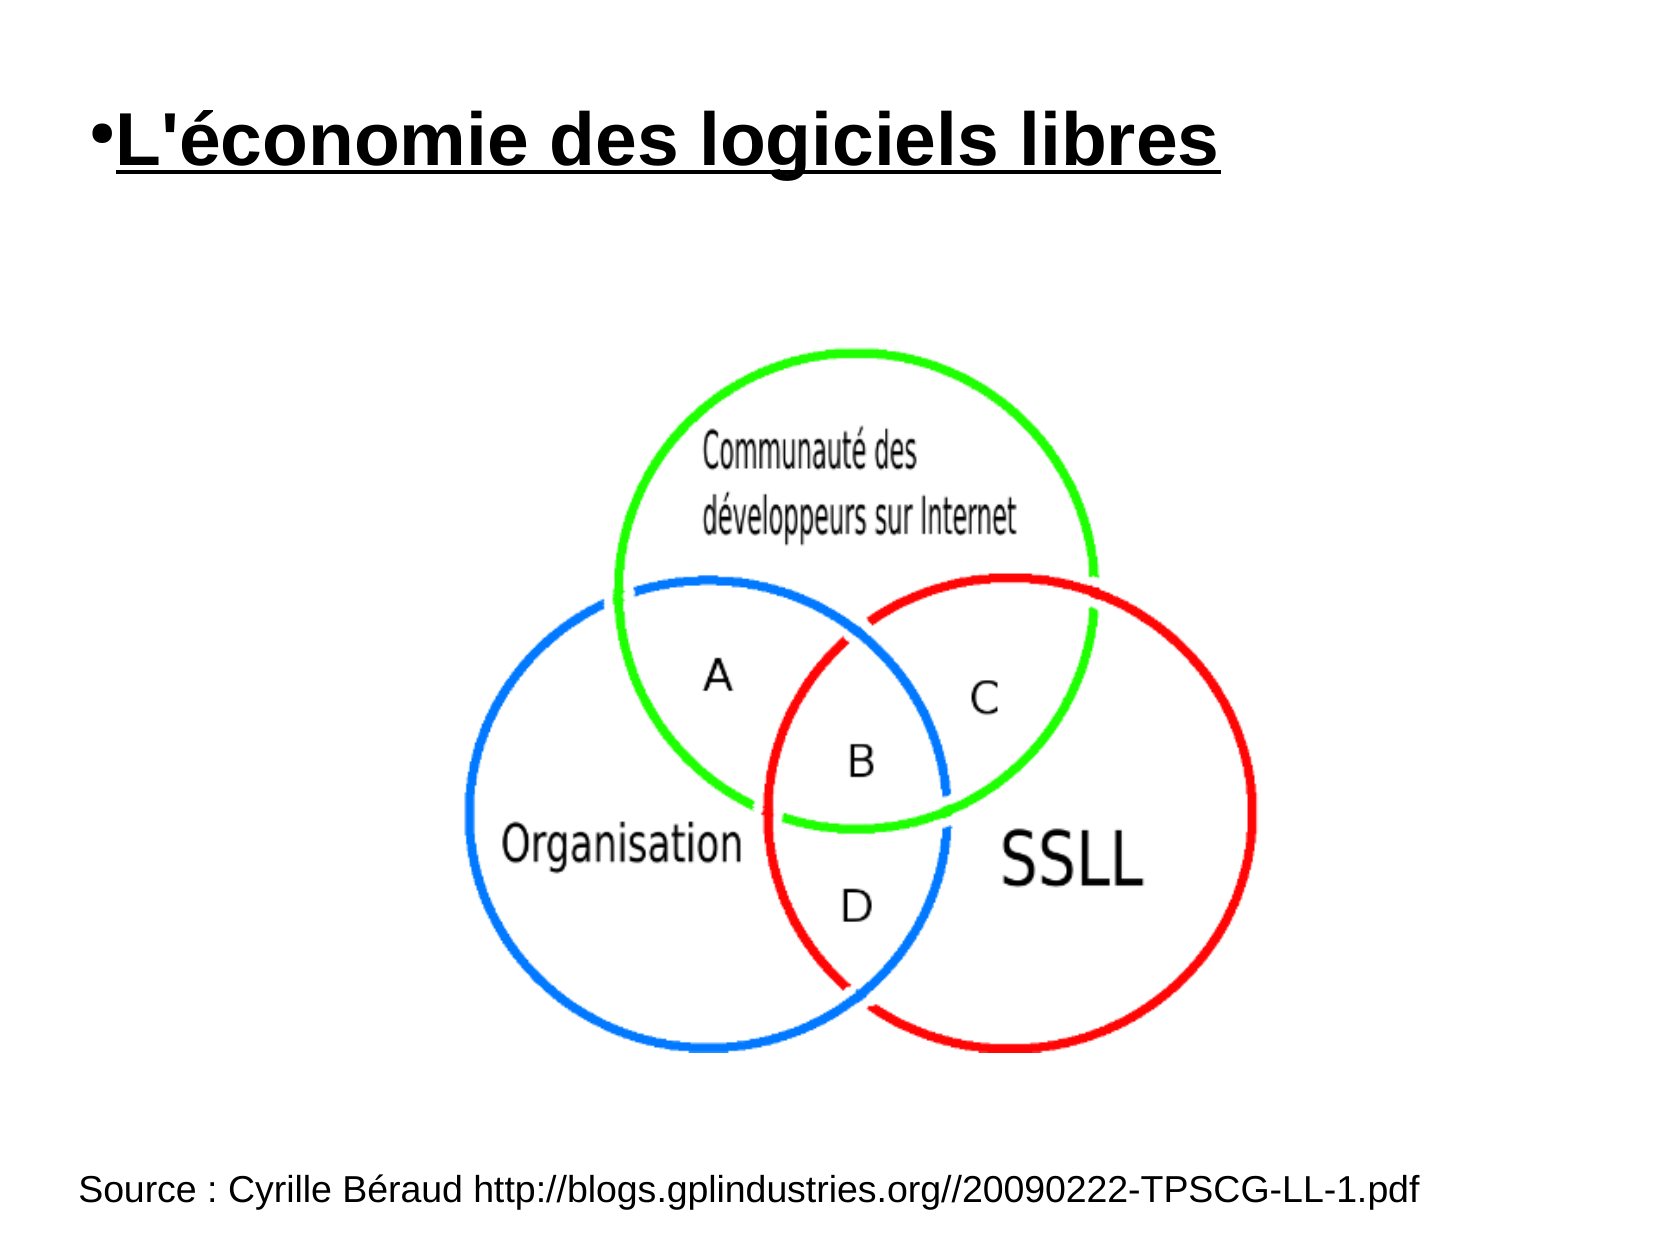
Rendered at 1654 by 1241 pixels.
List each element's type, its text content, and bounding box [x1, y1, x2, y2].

text_box Source : Cyrille Béraud http://blogs.gplindustries.org//20090222-TPSCG-LL-1.pdf [63, 1161, 1576, 1224]
picture [351, 312, 1329, 1054]
title L'économie des logiciels libres [74, 32, 1563, 240]
